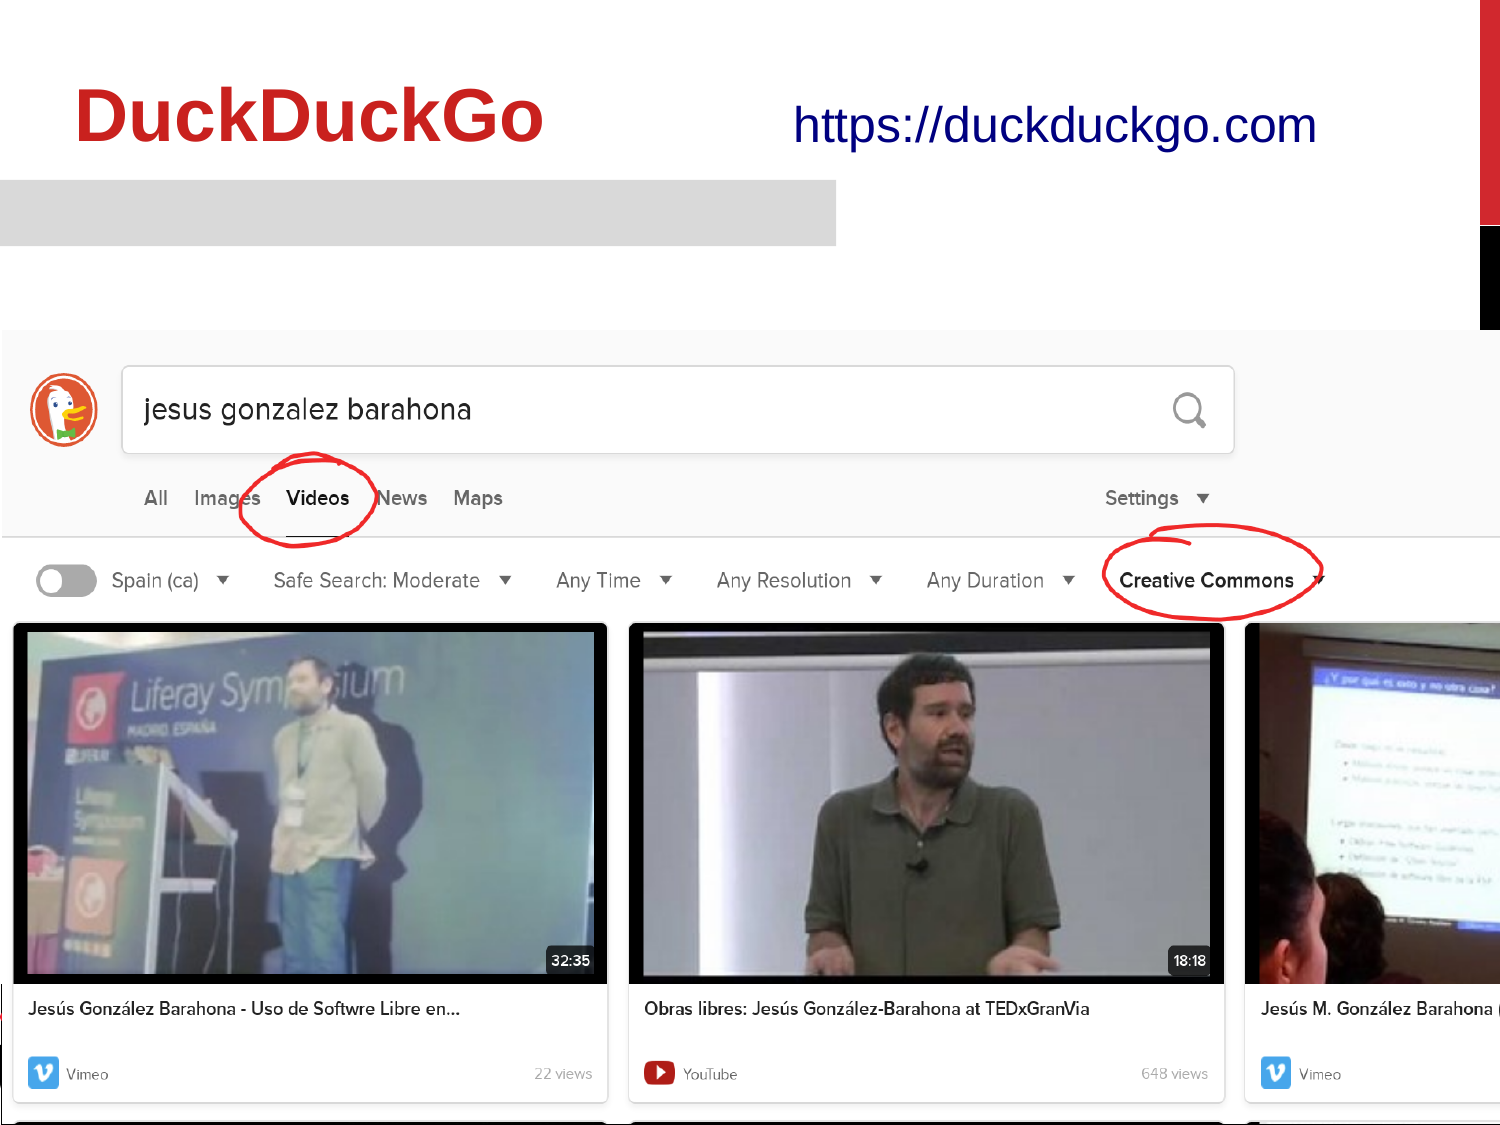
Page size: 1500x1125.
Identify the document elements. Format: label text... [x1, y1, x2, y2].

text_box https://duckduckgo.com [778, 90, 1334, 161]
title [75, 15, 1425, 172]
text_box DuckDuckGo [60, 66, 1201, 249]
picture [2, 330, 1500, 1124]
